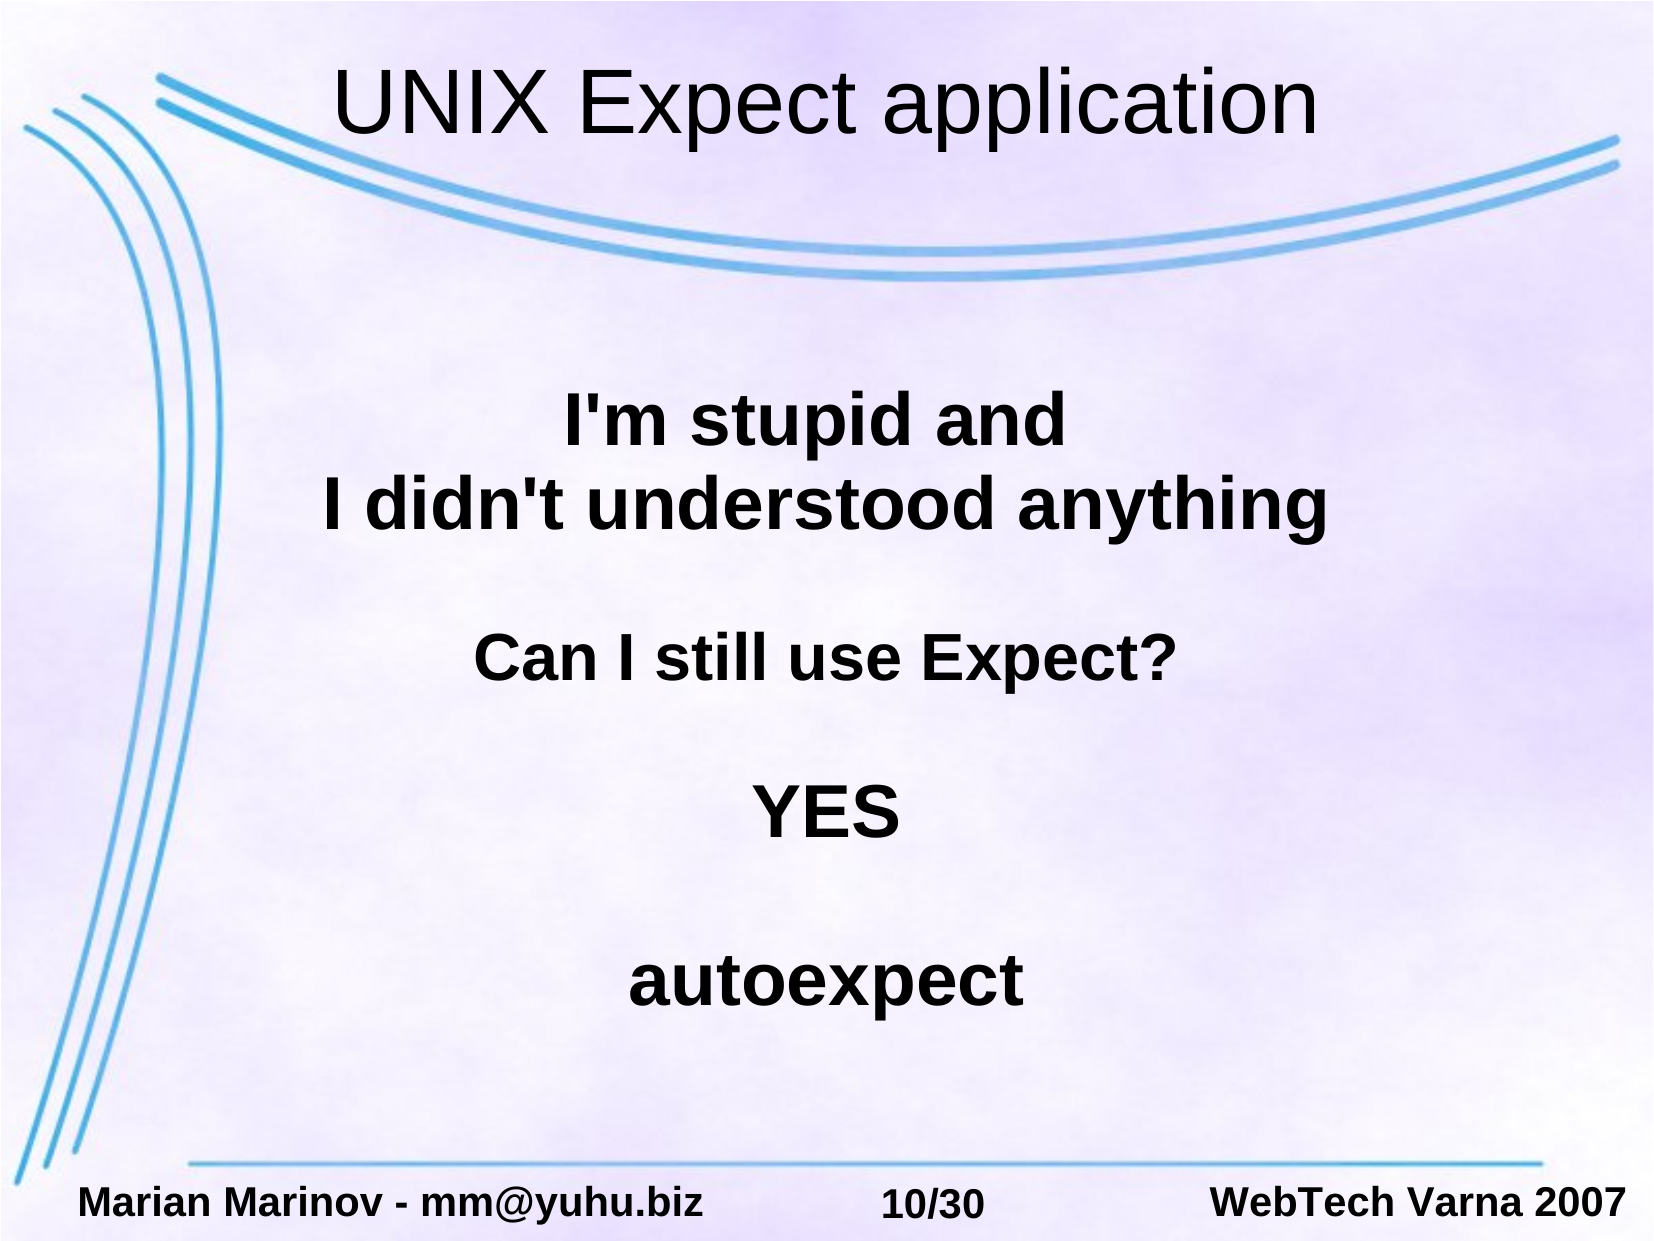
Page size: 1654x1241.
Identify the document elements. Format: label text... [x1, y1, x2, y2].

text_box 10/30 [866, 1172, 1001, 1235]
title UNIX Expect application [82, 49, 1571, 257]
picture [1, 1, 1654, 1241]
text_box Marian Marinov - mm@yuhu.biz [62, 1171, 720, 1233]
subtitle I'm stupid and I didn't understood anything Can I still use Expect? YES autoexpect [82, 290, 1571, 1109]
text_box WebTech Varna 2007 [1194, 1171, 1643, 1233]
